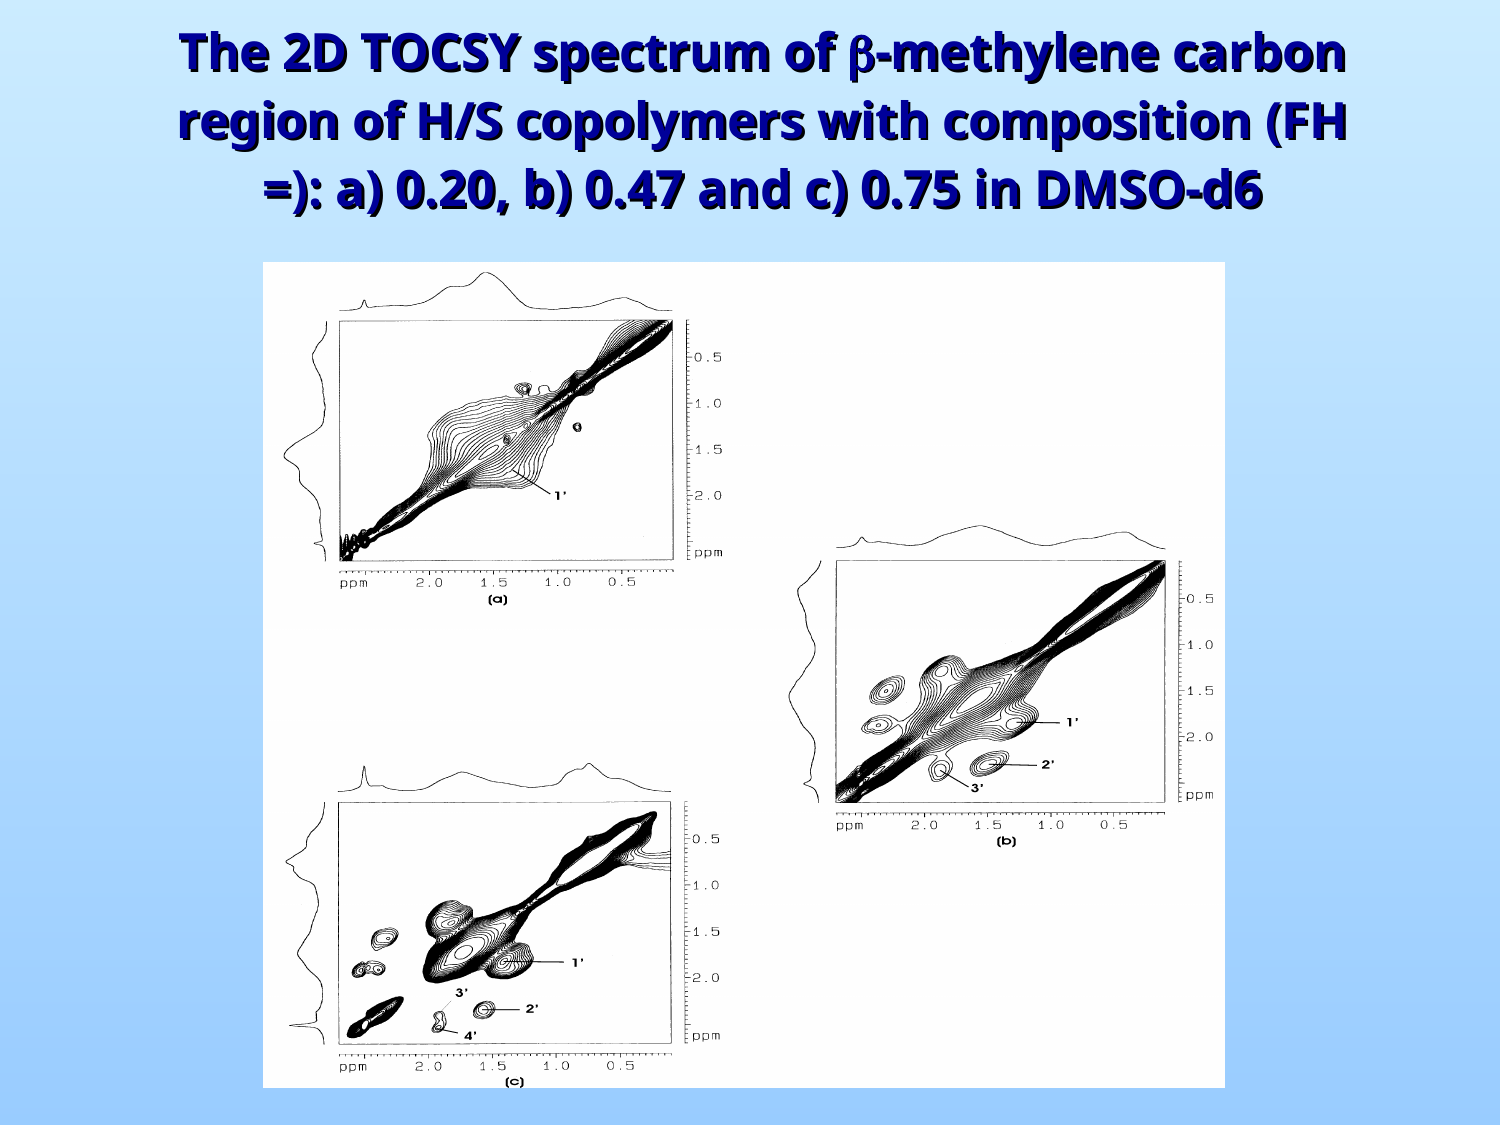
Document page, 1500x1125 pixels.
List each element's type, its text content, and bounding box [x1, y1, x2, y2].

title The 2D TOCSY spectrum of -methylene carbon region of H/S copolymers with composition (FH =): a) 0.20, b) 0.47 and c) 0.75 in DMSO-d6 [137, 0, 1388, 247]
picture [263, 262, 1225, 1088]
